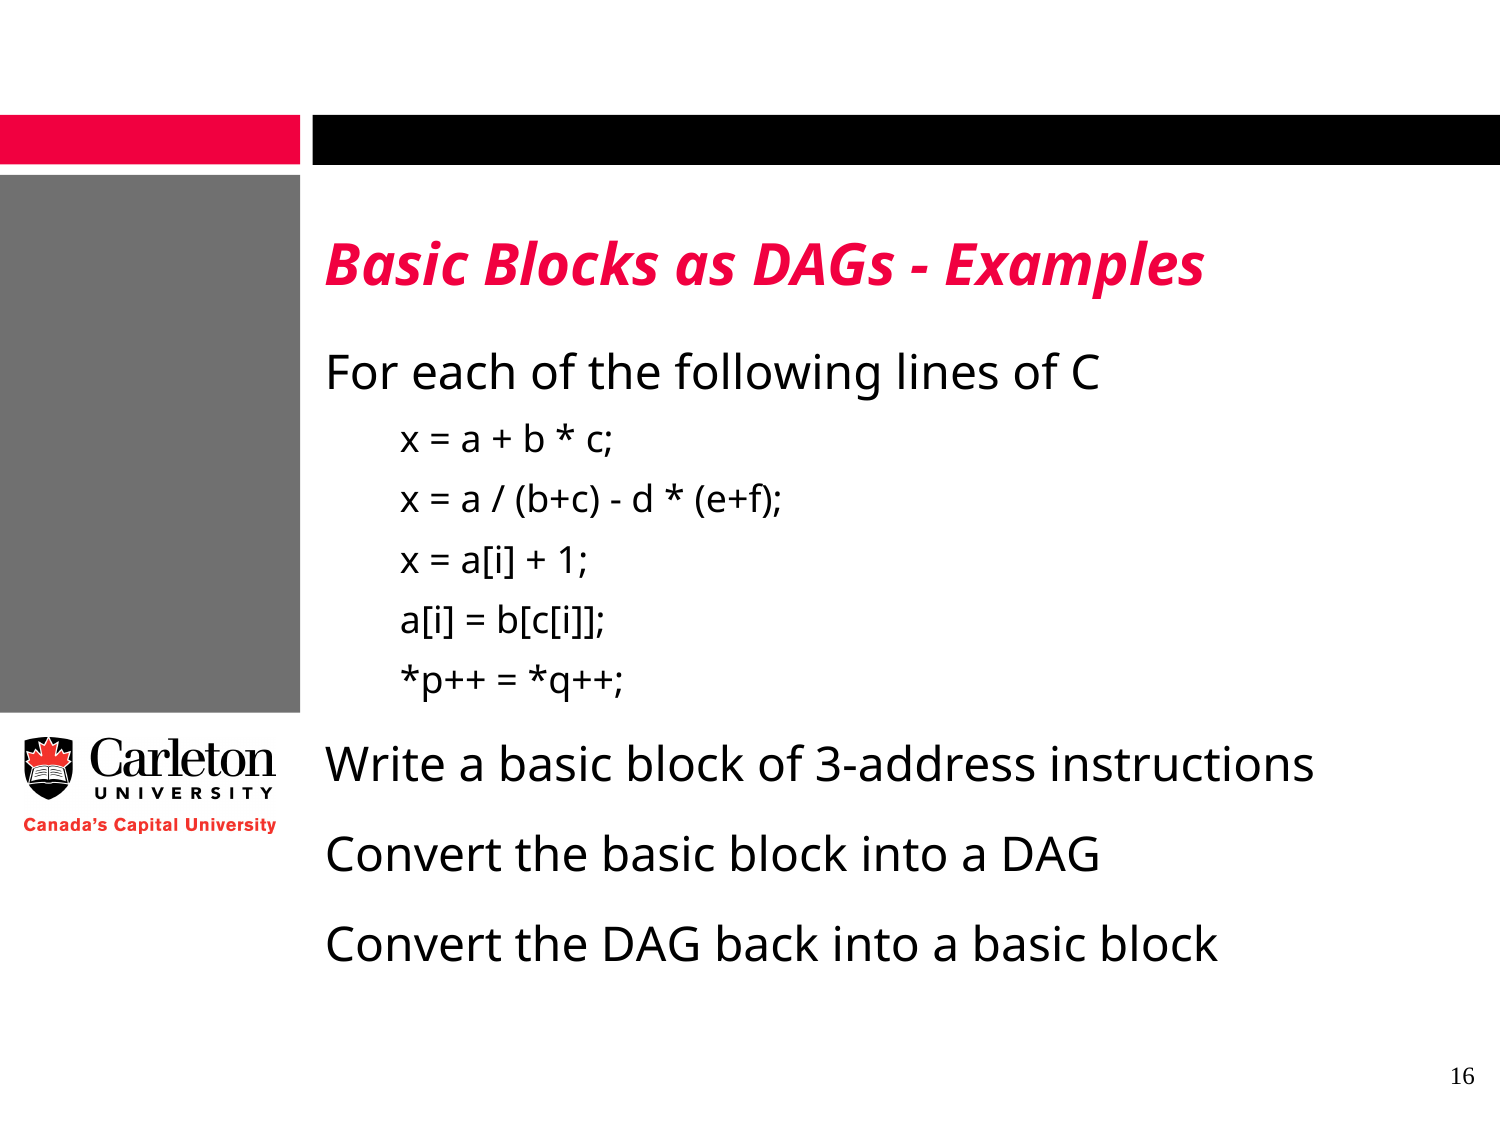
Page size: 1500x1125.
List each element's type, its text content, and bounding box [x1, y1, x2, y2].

title Basic Blocks as DAGs - Examples [324, 187, 1450, 324]
list For each of the following lines of C x = a + b * c; x = a / (b+c) - d * (e+f); x = a[i] + 1; a[i] = b[c[i]]; *p++ = *q++; Write a basic block of 3-address instructions Convert the basic block into a DAG Convert the DAG back into a basic block [324, 324, 1450, 1036]
picture [24, 737, 276, 834]
